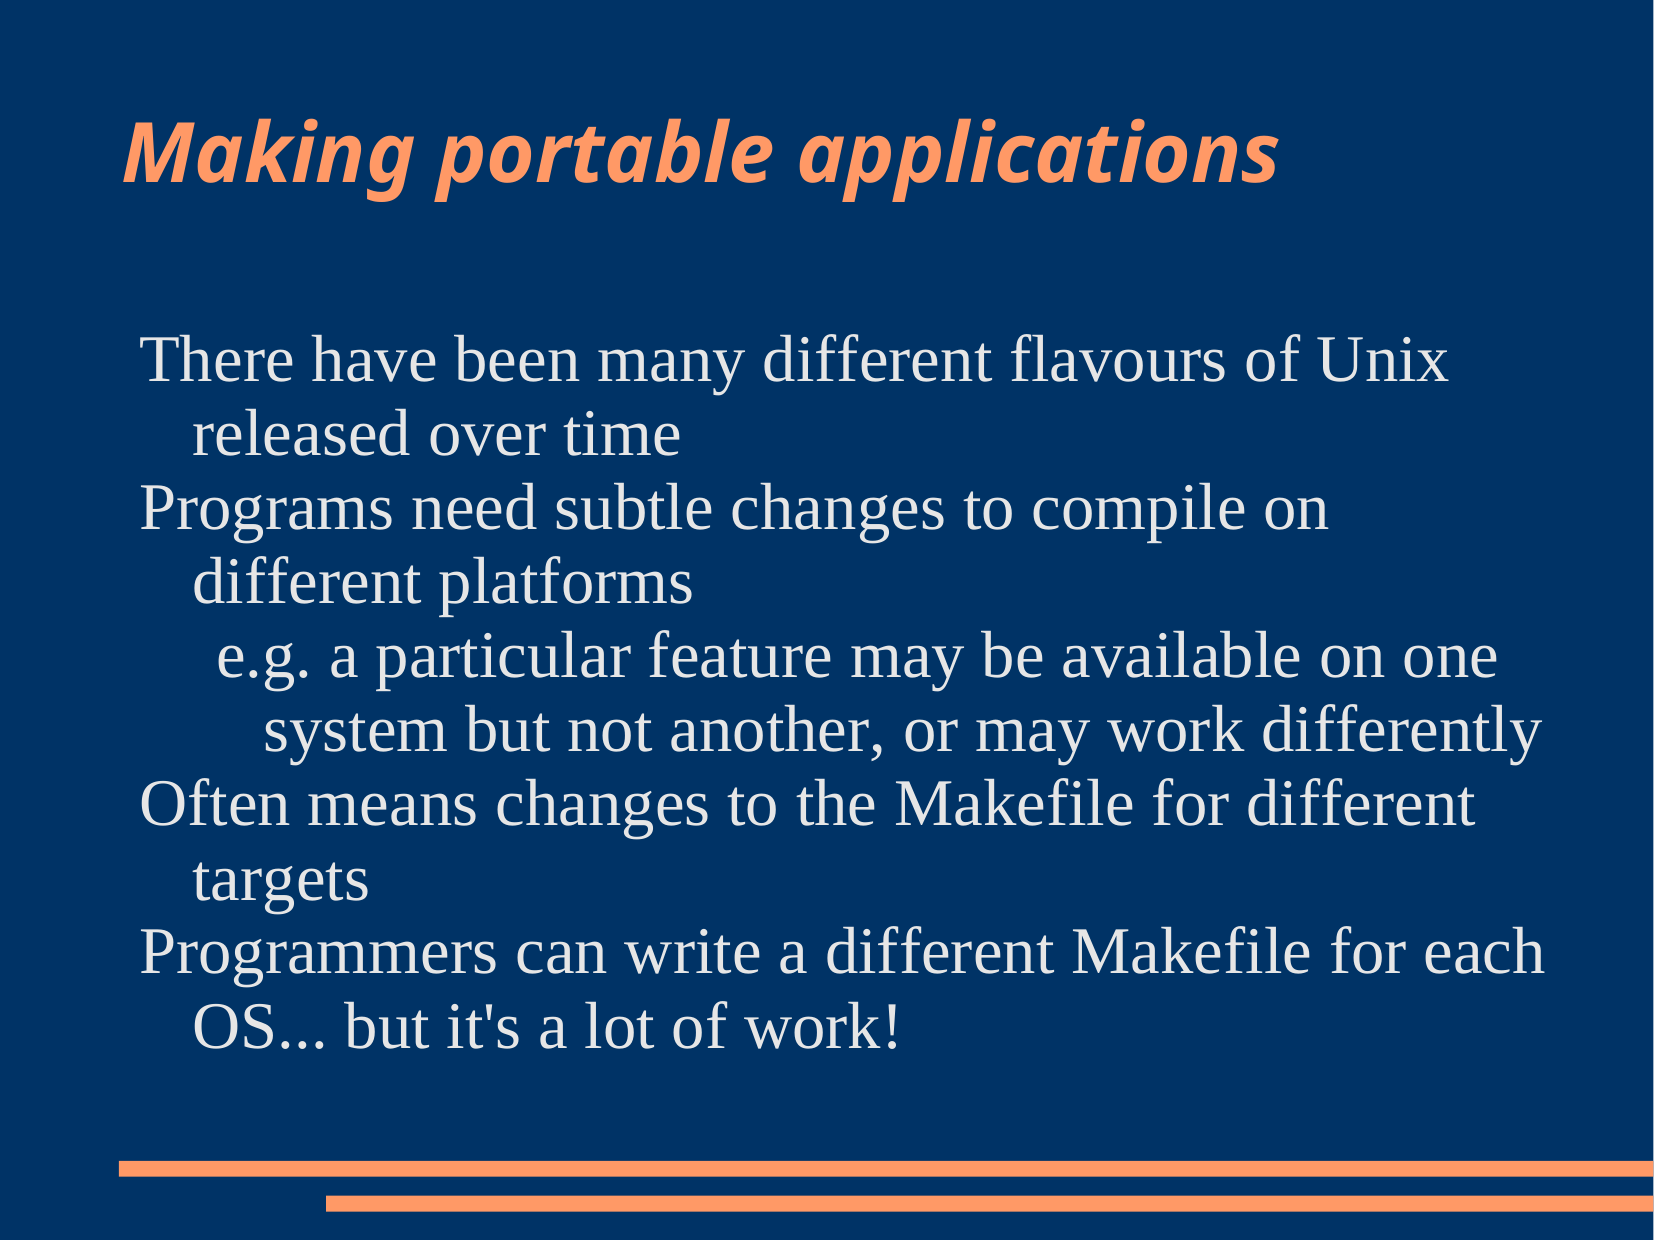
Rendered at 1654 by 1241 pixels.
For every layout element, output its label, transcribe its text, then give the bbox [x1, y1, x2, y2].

list There have been many different flavours of Unix released over time Programs need subtle changes to compile on different platforms e.g. a particular feature may be available on one system but not another, or may work differently Often means changes to the Makefile for different targets Programmers can write a different Makefile for each OS... but it's a lot of work! [121, 322, 1561, 1132]
title Making portable applications [121, 46, 1534, 254]
